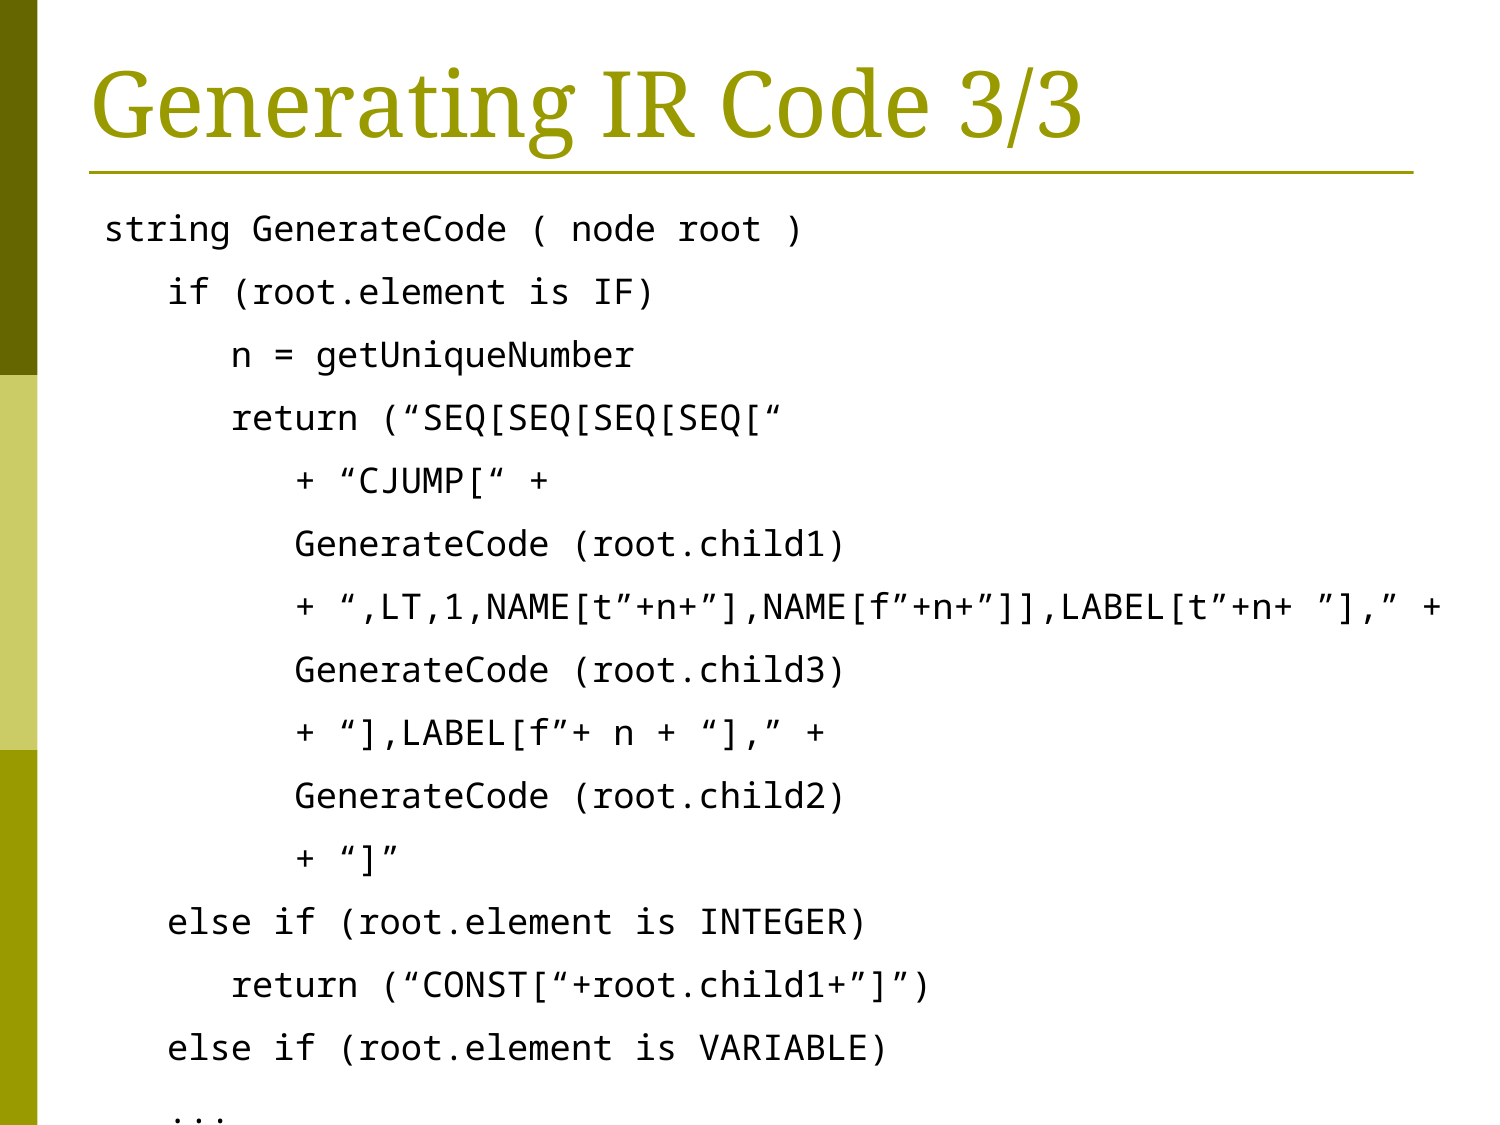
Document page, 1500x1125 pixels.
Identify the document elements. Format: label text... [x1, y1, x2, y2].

list string GenerateCode ( node root ) if (root.element is IF) n = getUniqueNumber return (“SEQ[SEQ[SEQ[SEQ[“ + “CJUMP[“ + GenerateCode (root.child1) + “,LT,1,NAME[t”+n+”],NAME[f”+n+”]],LABEL[t”+n+ ”],” + GenerateCode (root.child3) + “],LABEL[f”+ n + “],” + GenerateCode (root.child2) + “]” else if (root.element is INTEGER) return (“CONST[“+root.child1+”]”) else if (root.element is VARIABLE) ... [88, 195, 1477, 1034]
title Generating IR Code 3/3 [75, 45, 1426, 173]
